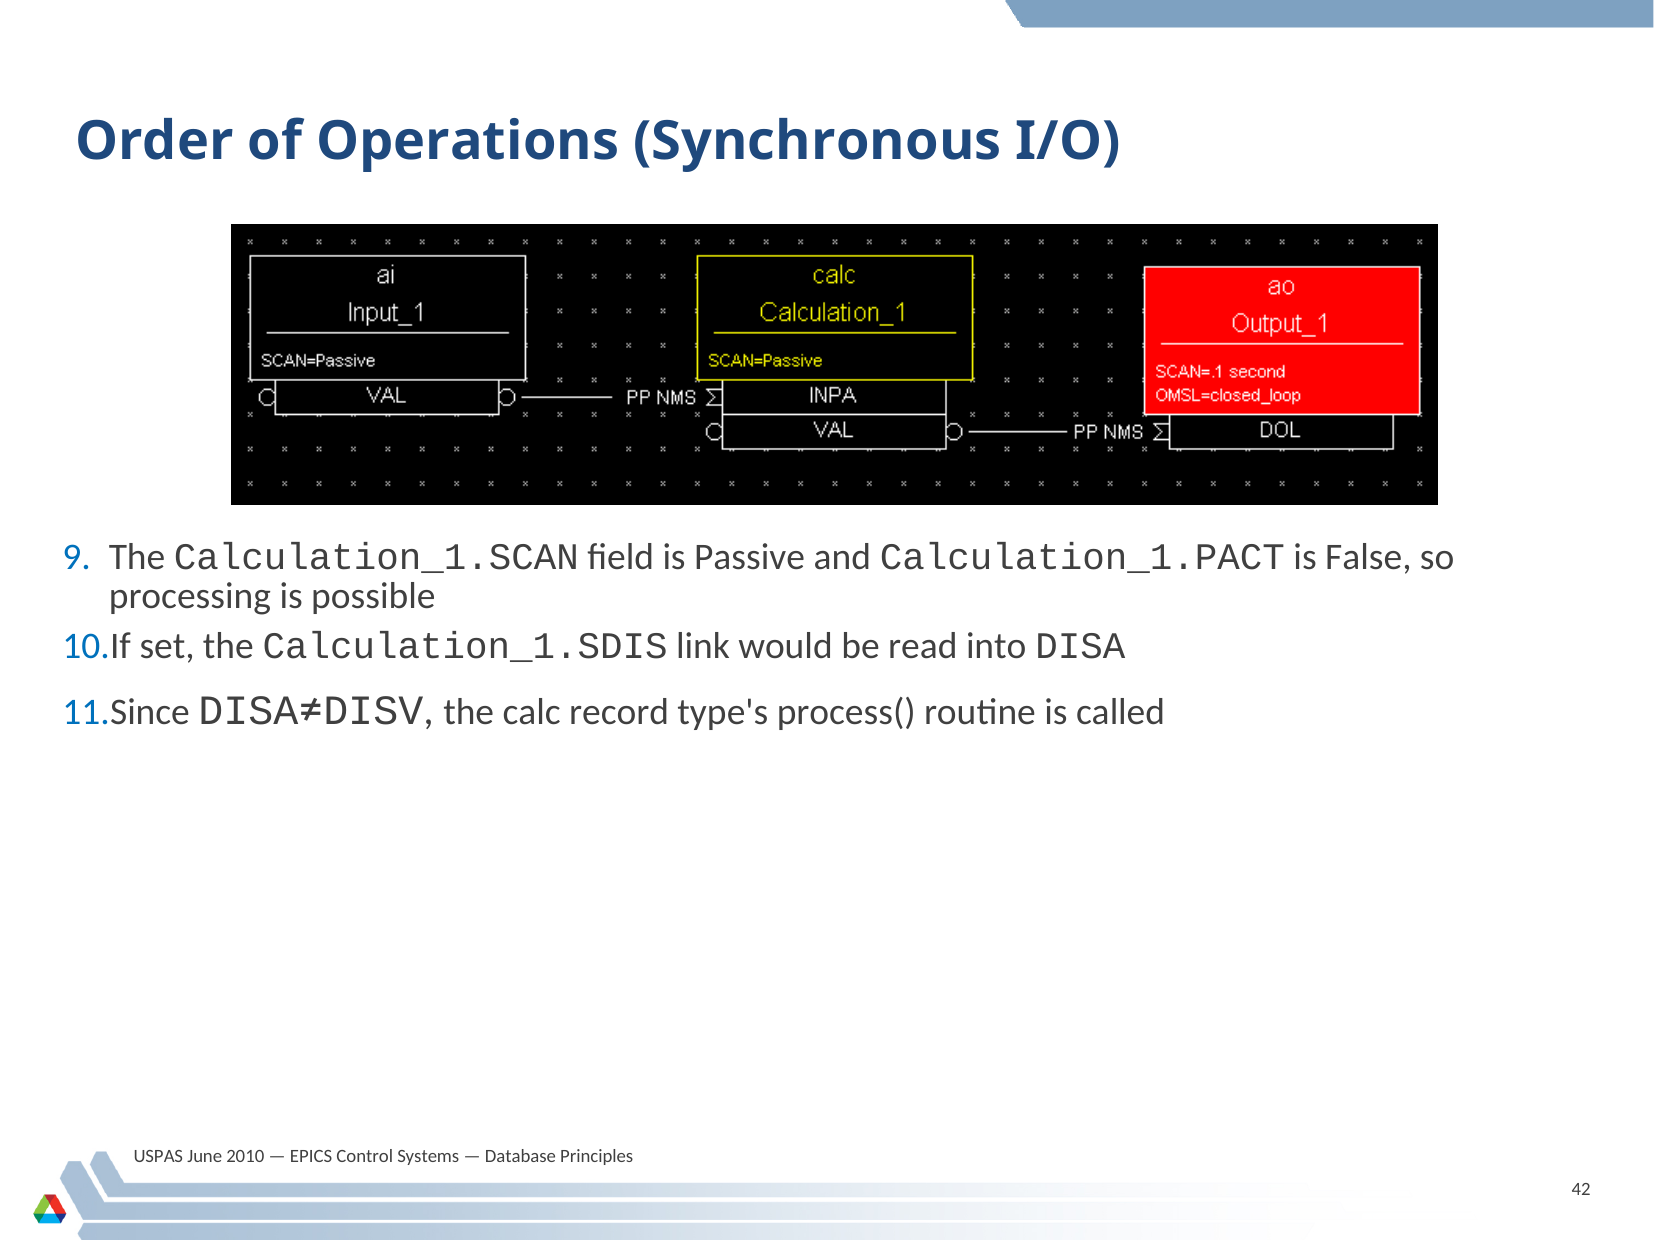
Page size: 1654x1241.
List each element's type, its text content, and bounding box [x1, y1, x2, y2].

title Order of Operations (Synchronous I/O) [75, 45, 1426, 233]
picture [0, 0, 1654, 29]
picture [231, 224, 1438, 505]
picture [0, 1143, 1654, 1240]
list The Calculation_1.SCAN field is Passive and Calculation_1.PACT is False, so processing is possible If set, the Calculation_1.SDIS link would be read into DISA Since DISA≠DISV, the calc record type's process() routine is called [62, 538, 1498, 784]
